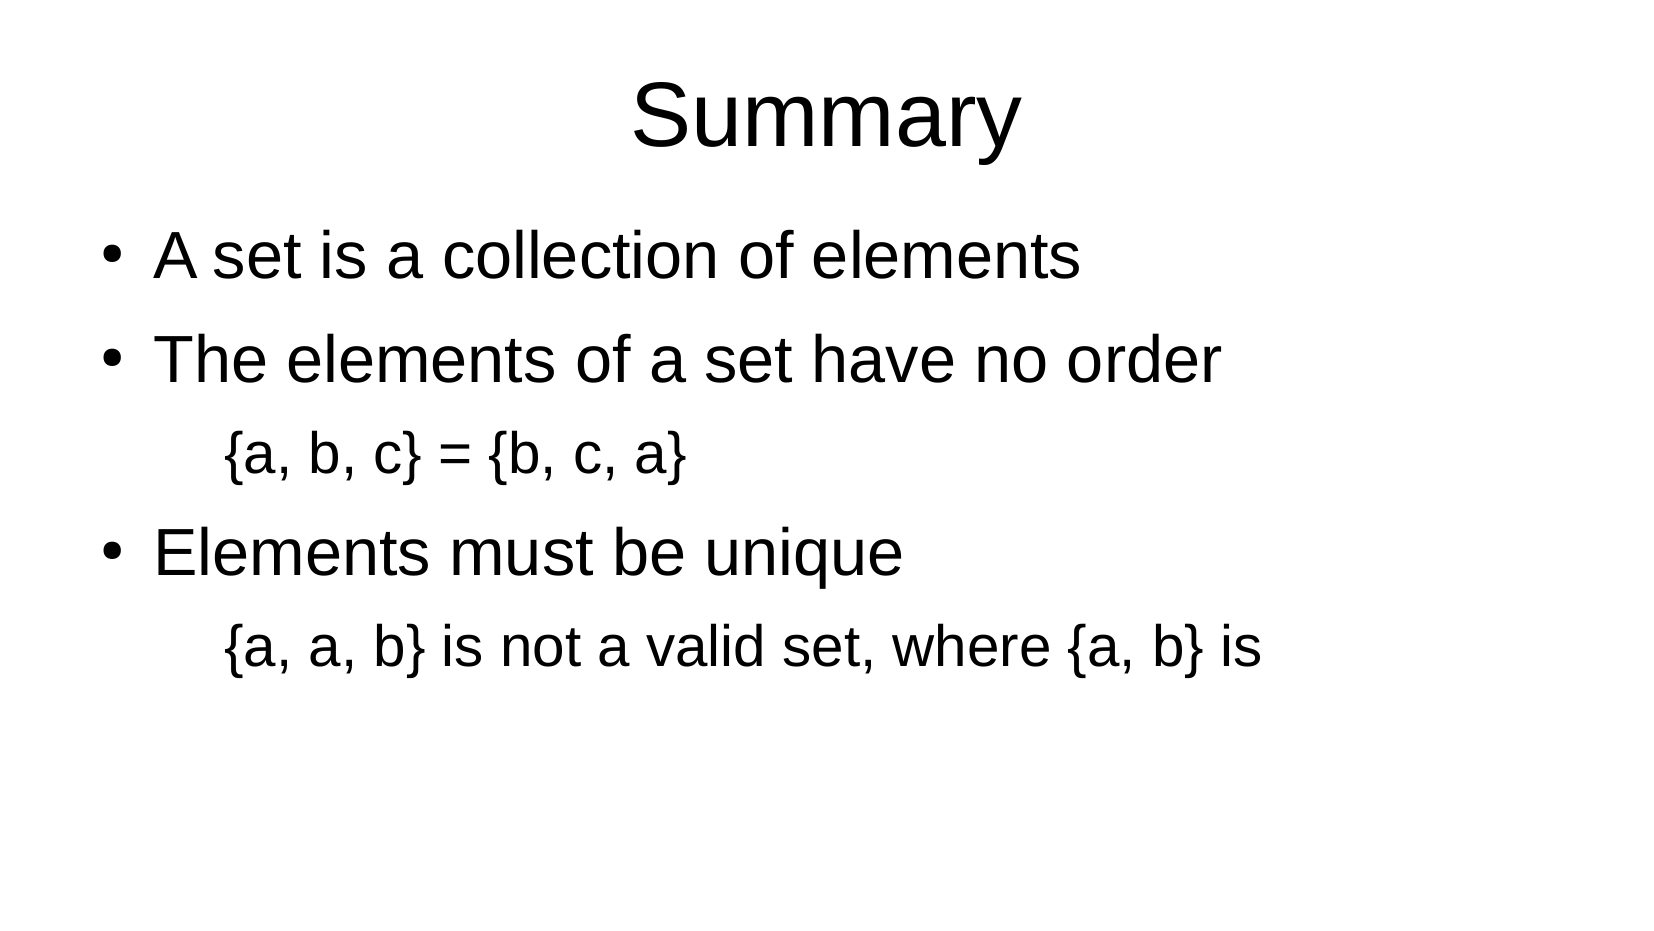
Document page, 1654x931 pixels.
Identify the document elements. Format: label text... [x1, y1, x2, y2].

title Summary [82, 37, 1571, 193]
list A set is a collection of elements The elements of a set have no order {a, b, c} = {b, c, a} Elements must be unique {a, a, b} is not a valid set, where {a, b} is [82, 217, 1571, 758]
